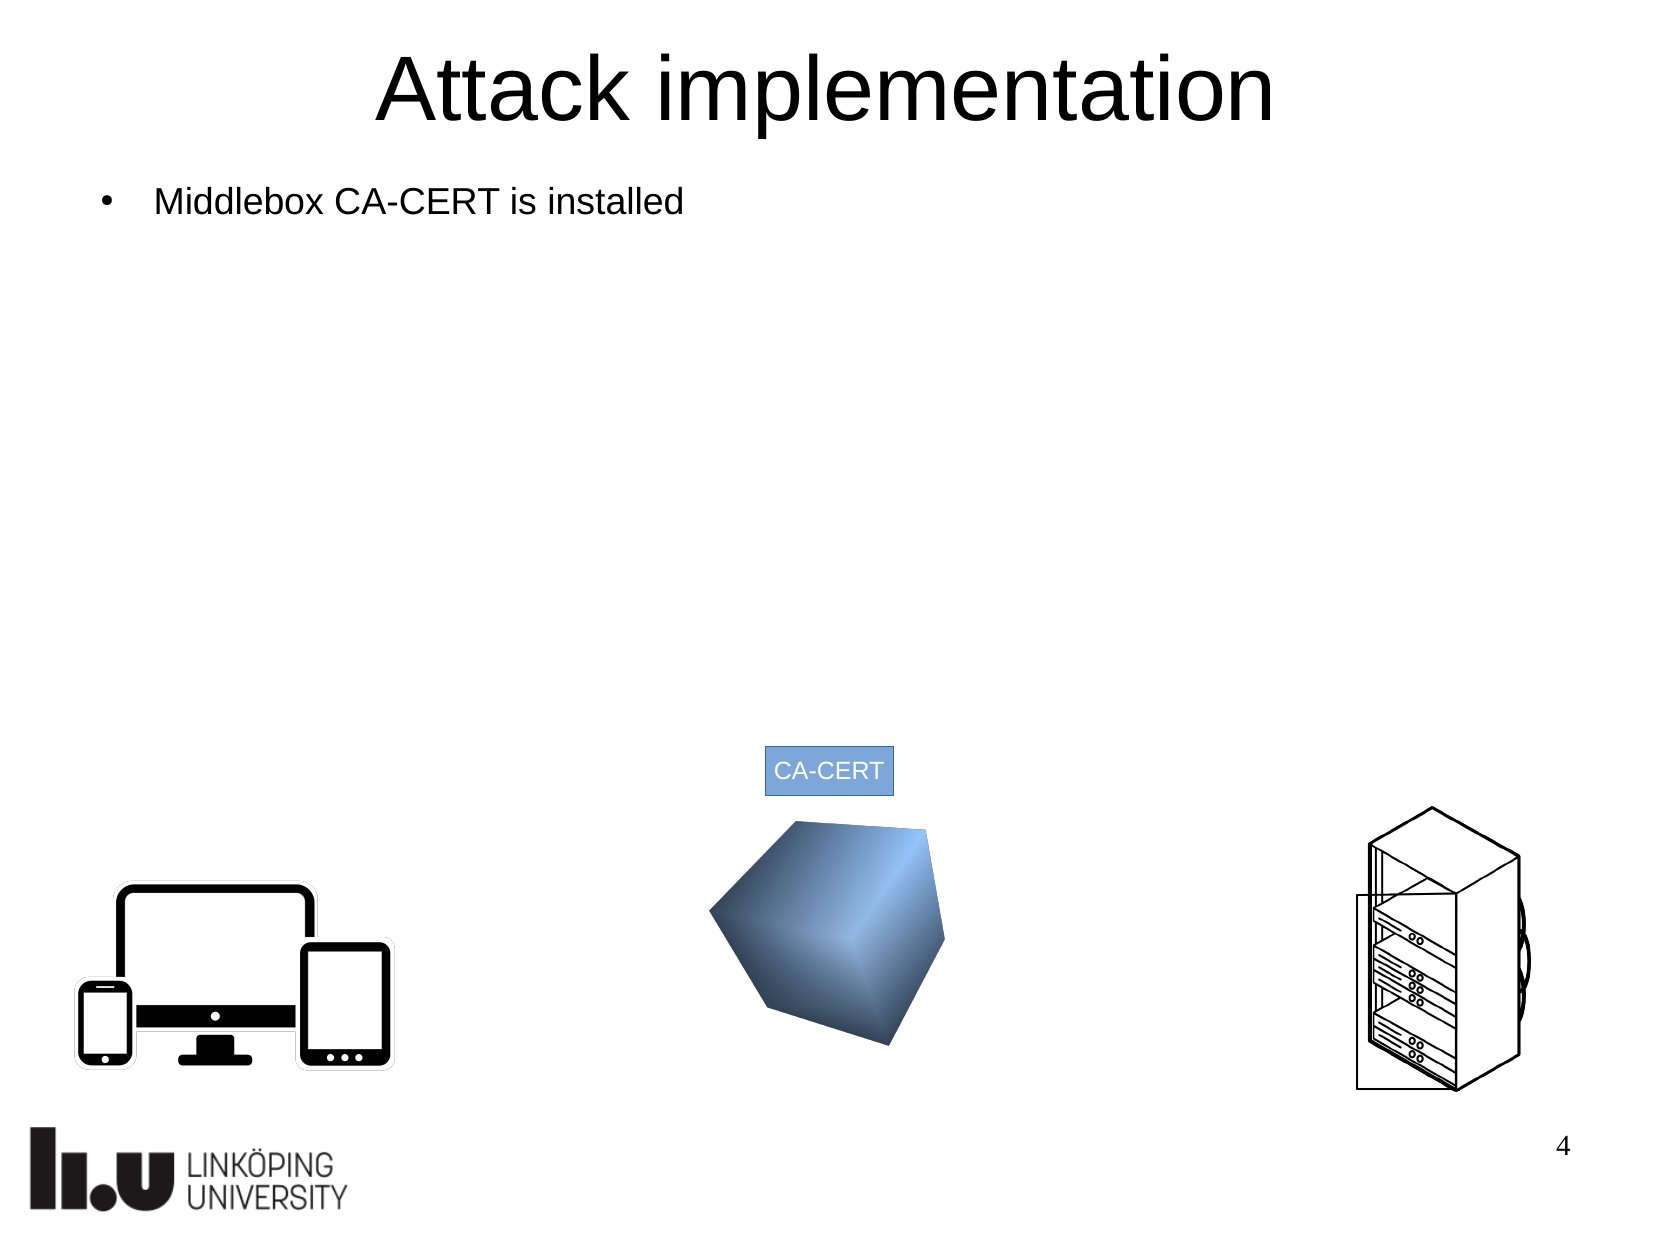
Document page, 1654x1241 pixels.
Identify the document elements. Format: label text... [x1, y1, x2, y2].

text_box CA-CERT [765, 746, 894, 796]
list Middlebox CA-CERT is installed [82, 180, 1571, 901]
picture [1356, 806, 1531, 1092]
picture [5, 716, 418, 1235]
title Attack implementation [82, 0, 1571, 180]
